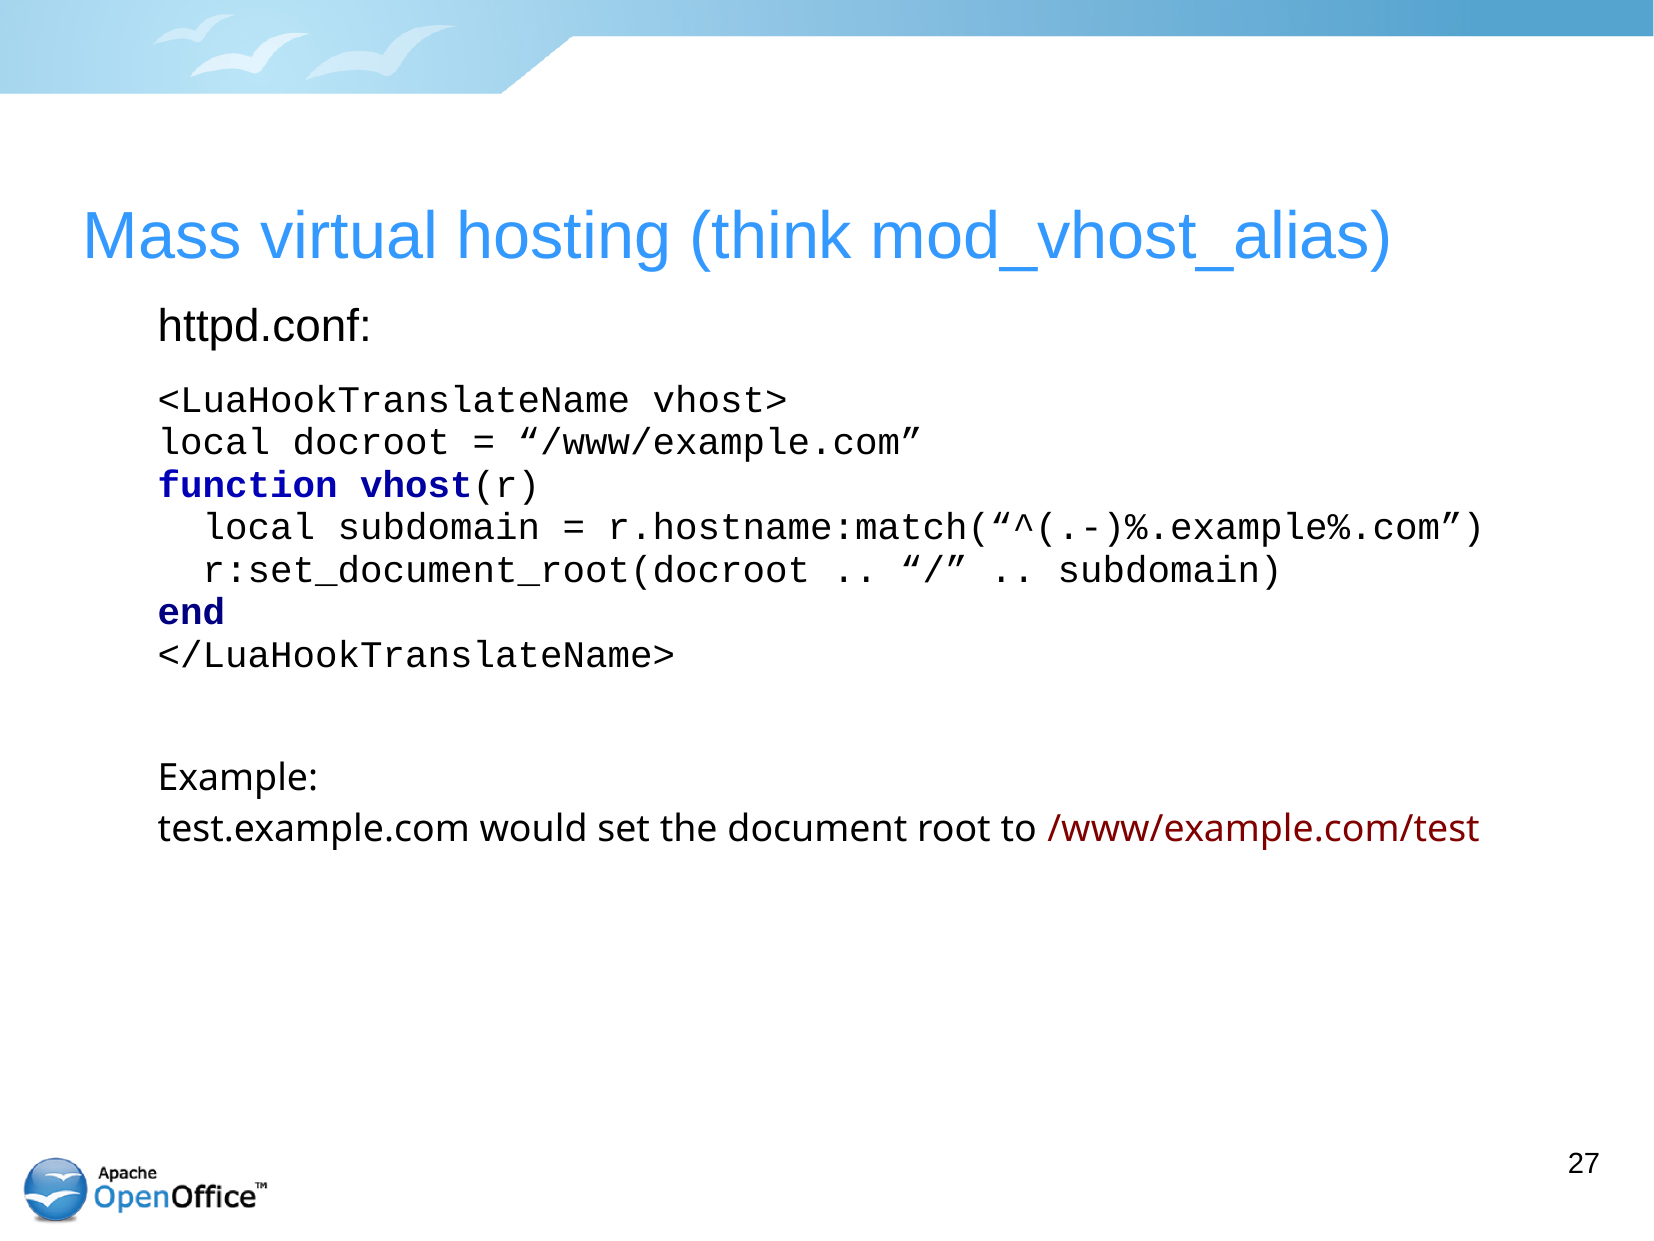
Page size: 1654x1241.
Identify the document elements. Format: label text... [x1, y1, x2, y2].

list httpd.conf: <LuaHookTranslateName vhost> local docroot = “/www/example.com” function vhost(r) local subdomain = r.hostname:match(“^(.-)%.example%.com”) r:set_document_root(docroot .. “/” .. subdomain) end </LuaHookTranslateName> Example: test.example.com would set the document root to /www/example.com/test [86, 300, 1576, 1173]
picture [0, 0, 1654, 1241]
title Mass virtual hosting (think mod_vhost_alias) [82, 132, 1571, 340]
